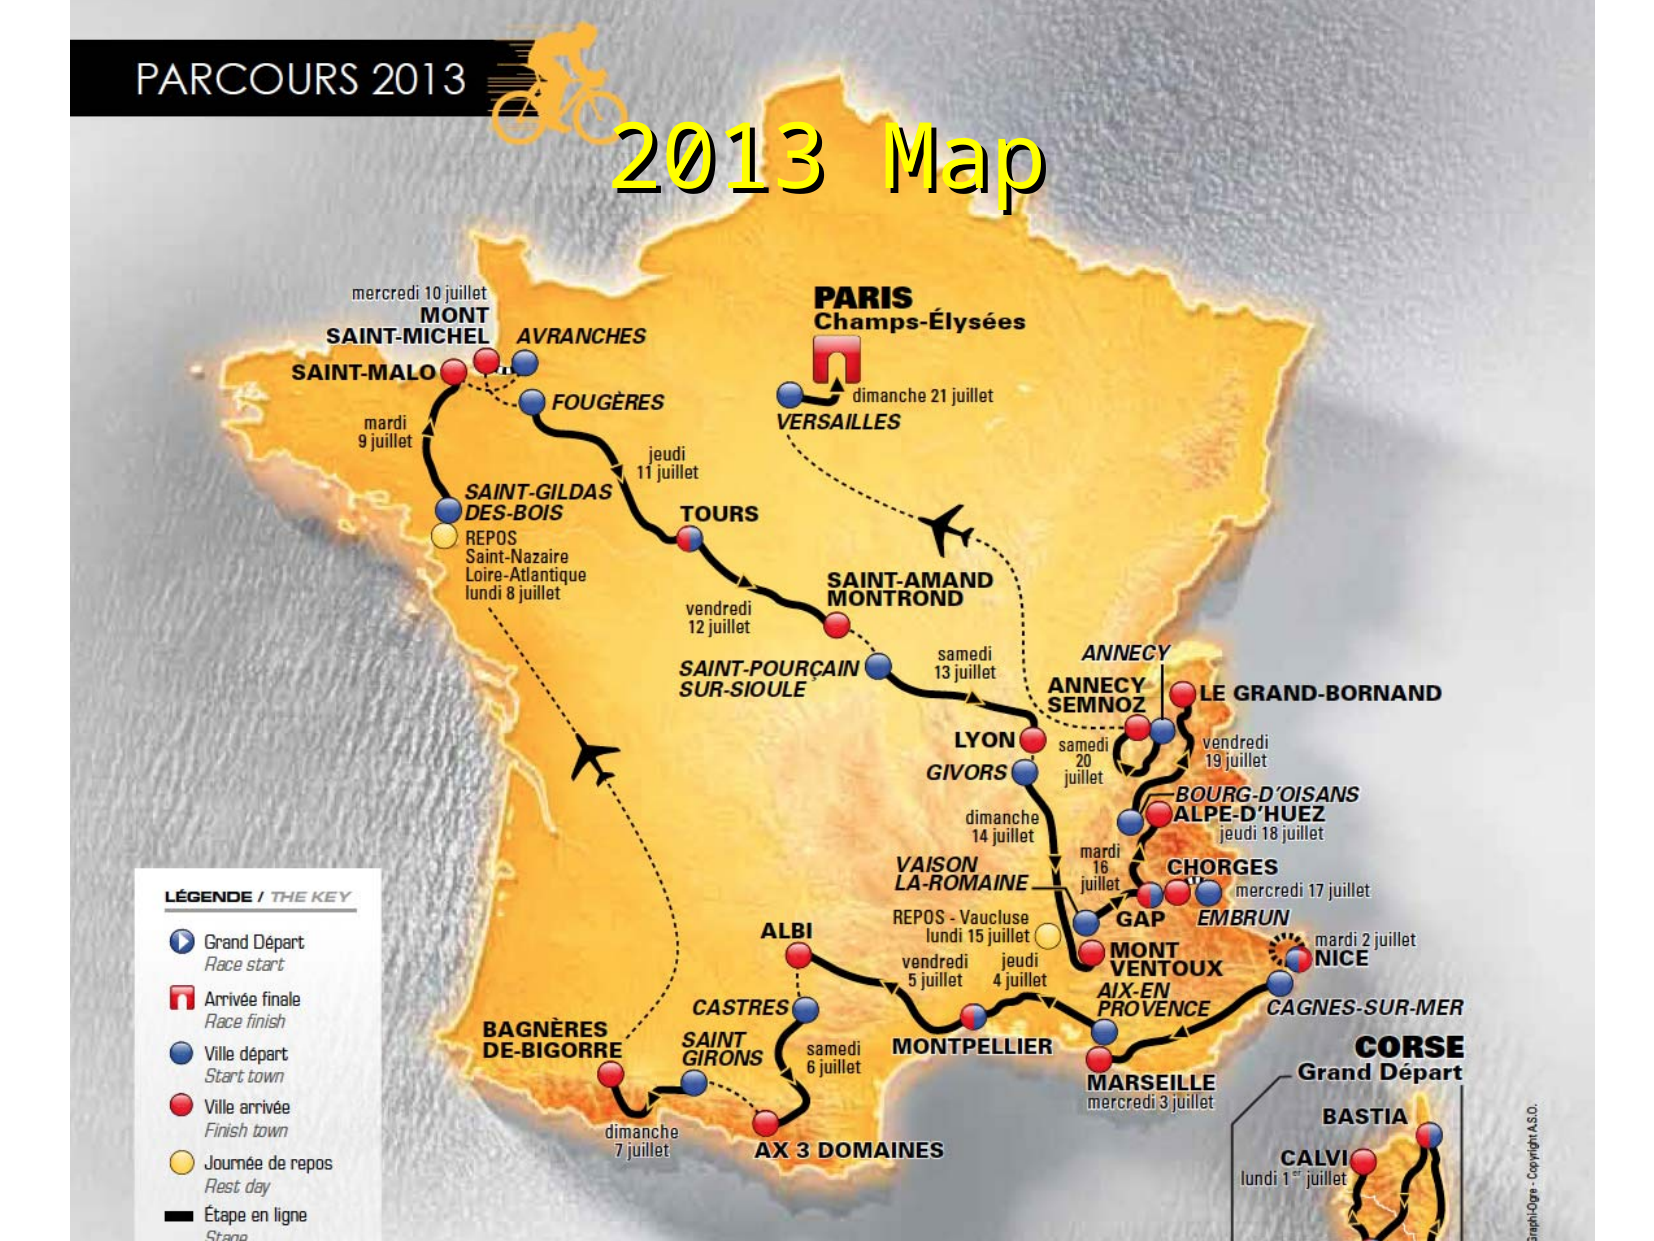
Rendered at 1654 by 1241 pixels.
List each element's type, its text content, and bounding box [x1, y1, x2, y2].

picture [70, 0, 1595, 1241]
title 2013 Map [82, 49, 1571, 257]
